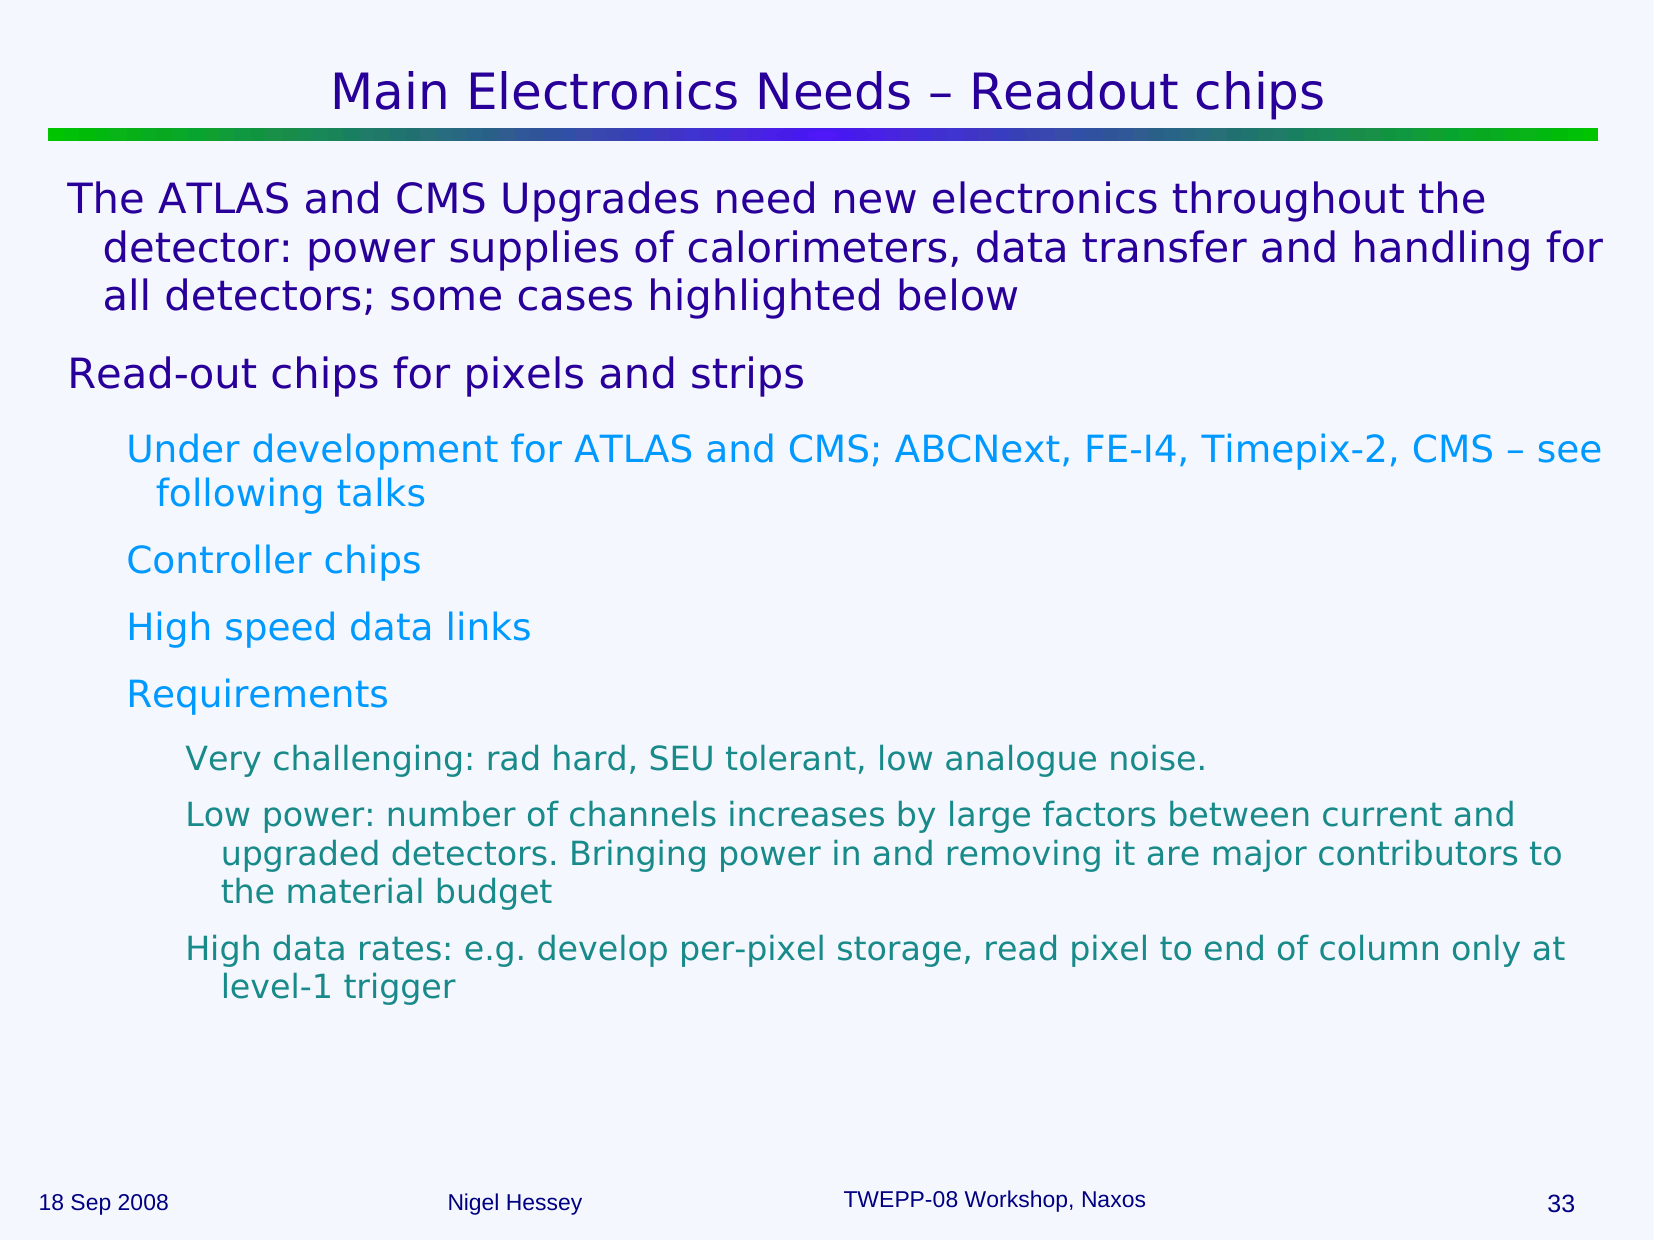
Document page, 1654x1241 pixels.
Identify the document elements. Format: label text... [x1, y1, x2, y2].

picture [48, 128, 95, 141]
picture [1563, 128, 1598, 141]
list The ATLAS and CMS Upgrades need new electronics throughout the detector: power supplies of calorimeters, data transfer and handling for all detectors; some cases highlighted below Read-out chips for pixels and strips Under development for ATLAS and CMS; ABCNext, FE-I4, Timepix-2, CMS – see following talks Controller chips High speed data links Requirements Very challenging: rad hard, SEU tolerant, low analogue noise. Low power: number of channels increases by large factors between current and upgraded detectors. Bringing power in and removing it are major contributors to the material budget High data rates: e.g. develop per-pixel storage, read pixel to end of column only at level-1 trigger [49, 174, 1614, 1127]
title Main Electronics Needs – Readout chips [95, 37, 1563, 146]
